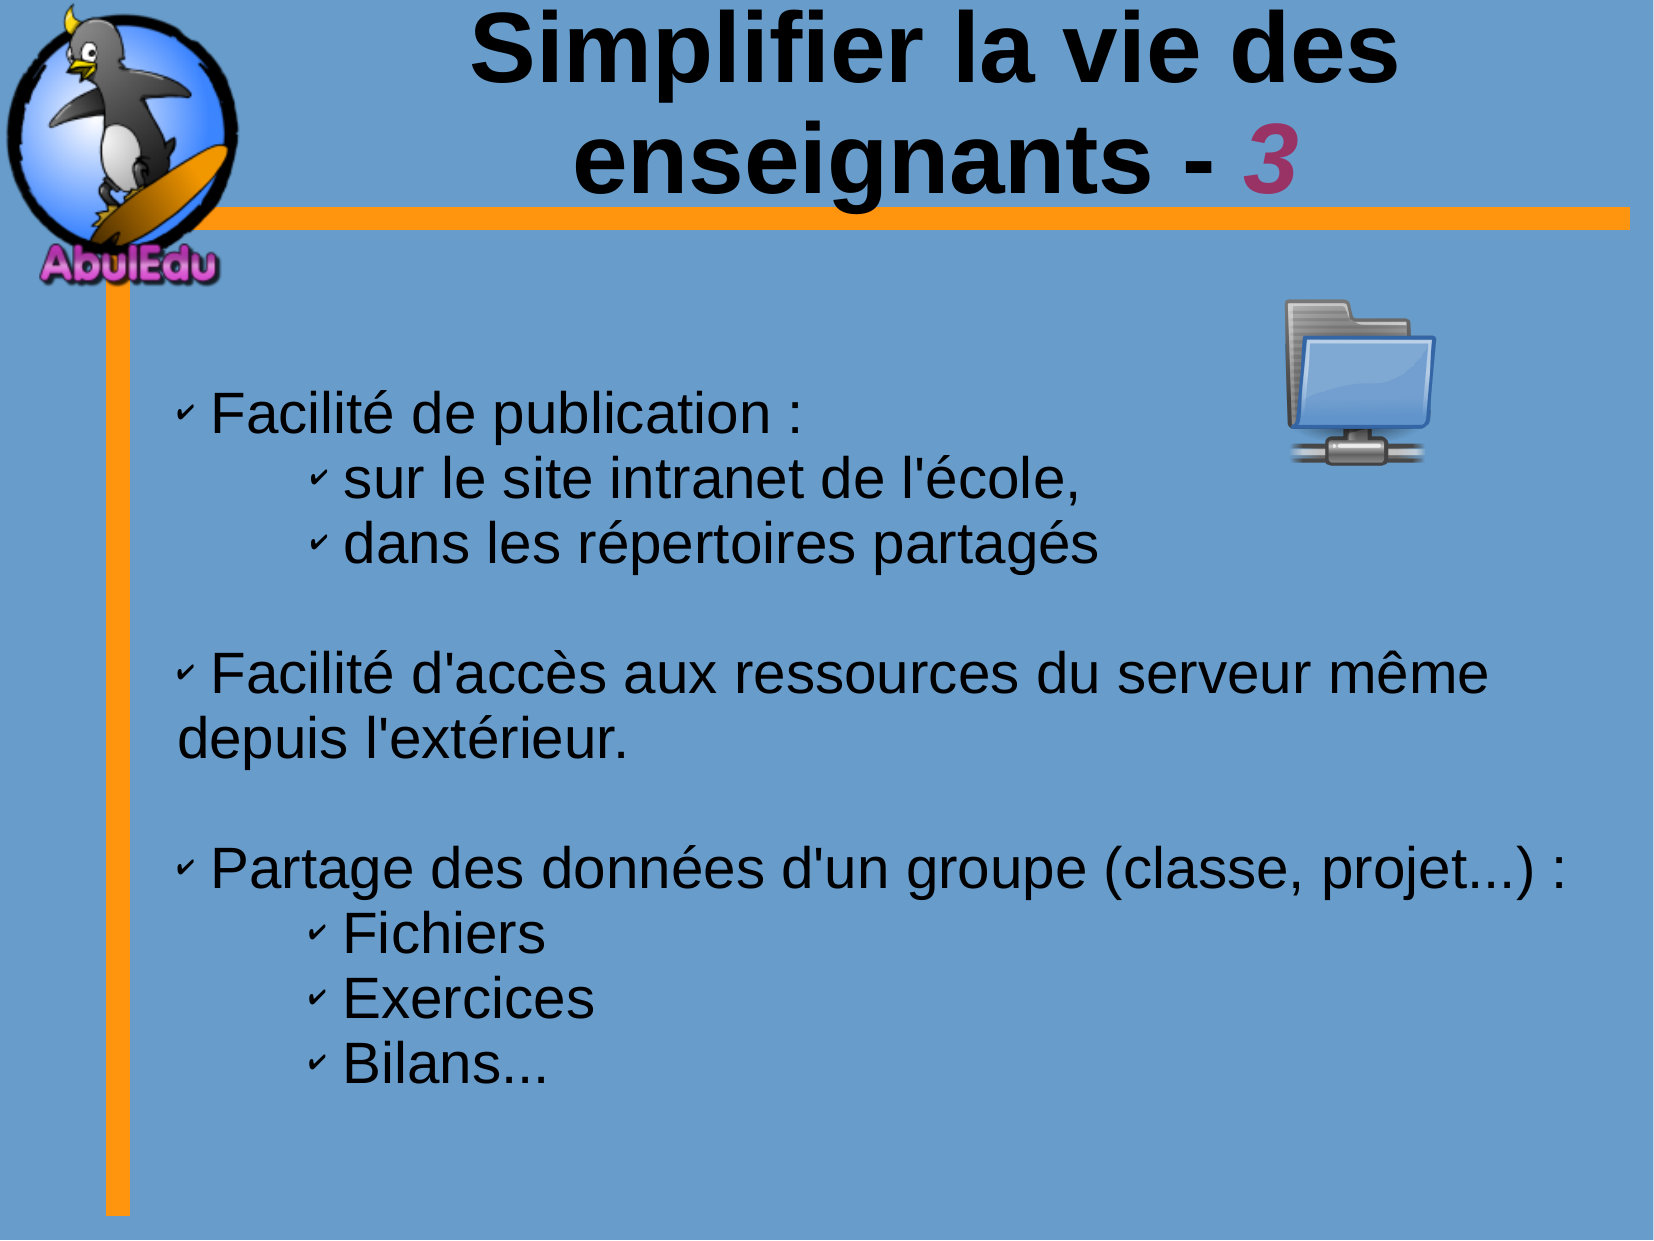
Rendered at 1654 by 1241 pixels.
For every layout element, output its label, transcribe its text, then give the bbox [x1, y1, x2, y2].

subtitle Facilité de publication : sur le site intranet de l'école, dans les répertoires partagés Facilité d'accès aux ressources du serveur même depuis l'extérieur. Partage des données d'un groupe (classe, projet...) : Fichiers Exercices Bilans... [177, 295, 1625, 1182]
picture [0, 0, 248, 292]
title Simplifier la vie des enseignants - 3 [248, 0, 1636, 216]
picture [1269, 295, 1447, 473]
